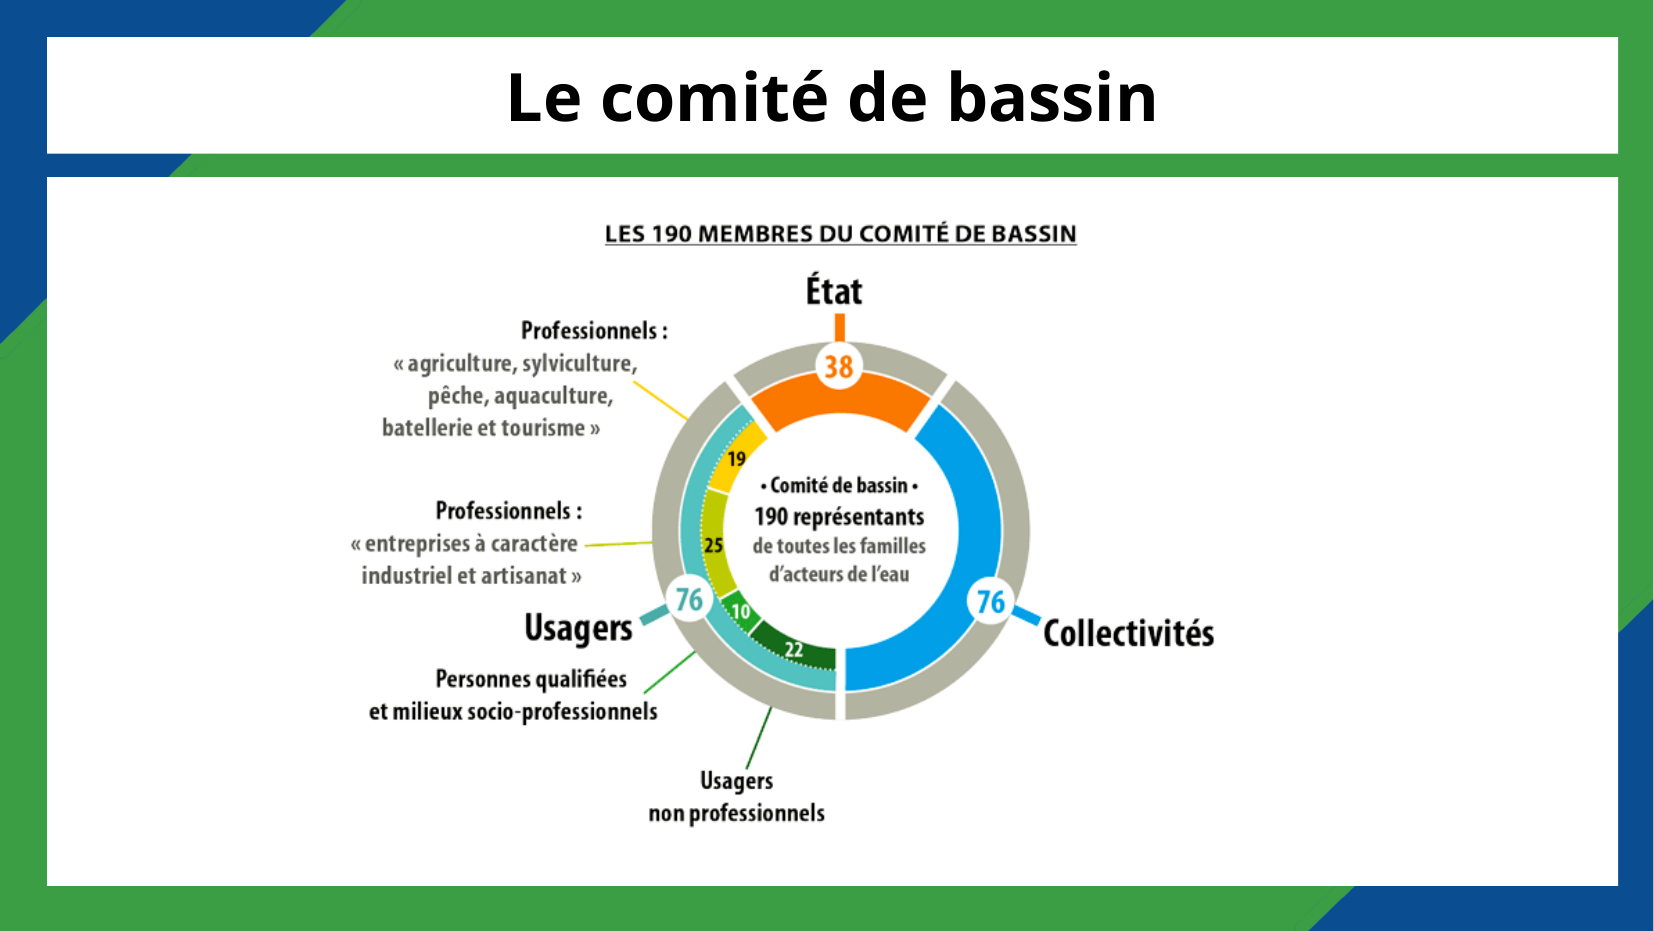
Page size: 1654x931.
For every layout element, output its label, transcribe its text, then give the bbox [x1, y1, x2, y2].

title Le comité de bassin [47, 37, 1619, 154]
title [47, 177, 1619, 886]
picture [0, 0, 1654, 931]
